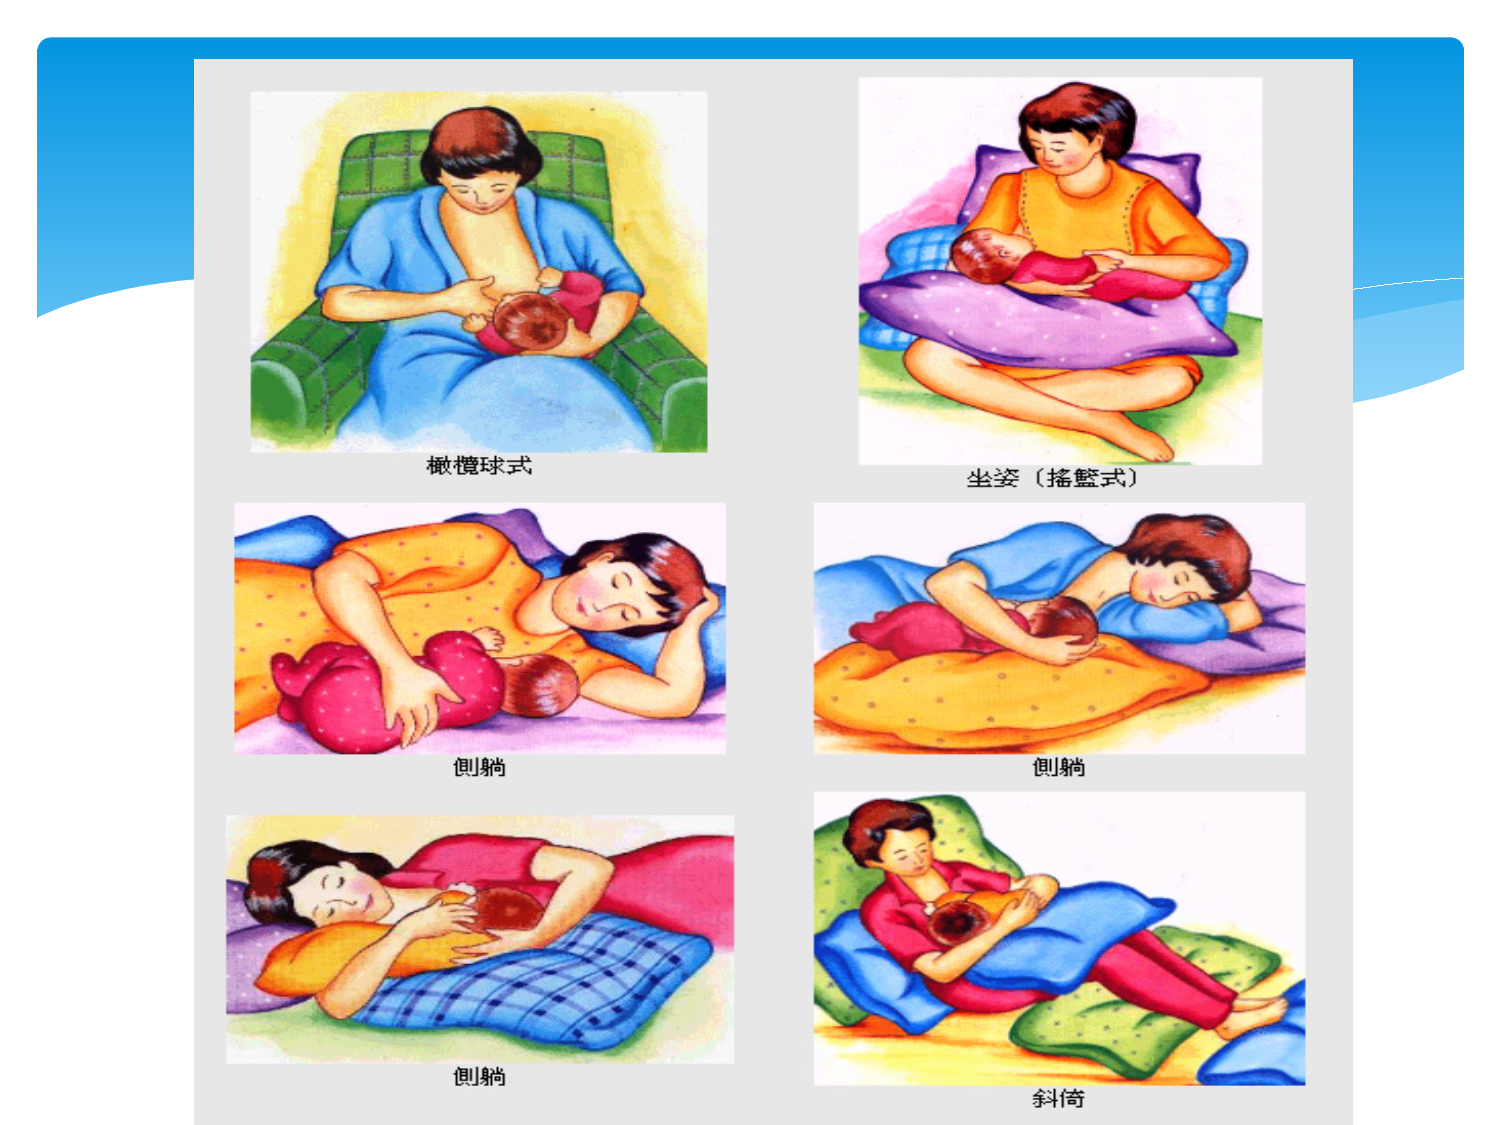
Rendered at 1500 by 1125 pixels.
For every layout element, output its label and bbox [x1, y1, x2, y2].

picture [194, 60, 1353, 1125]
